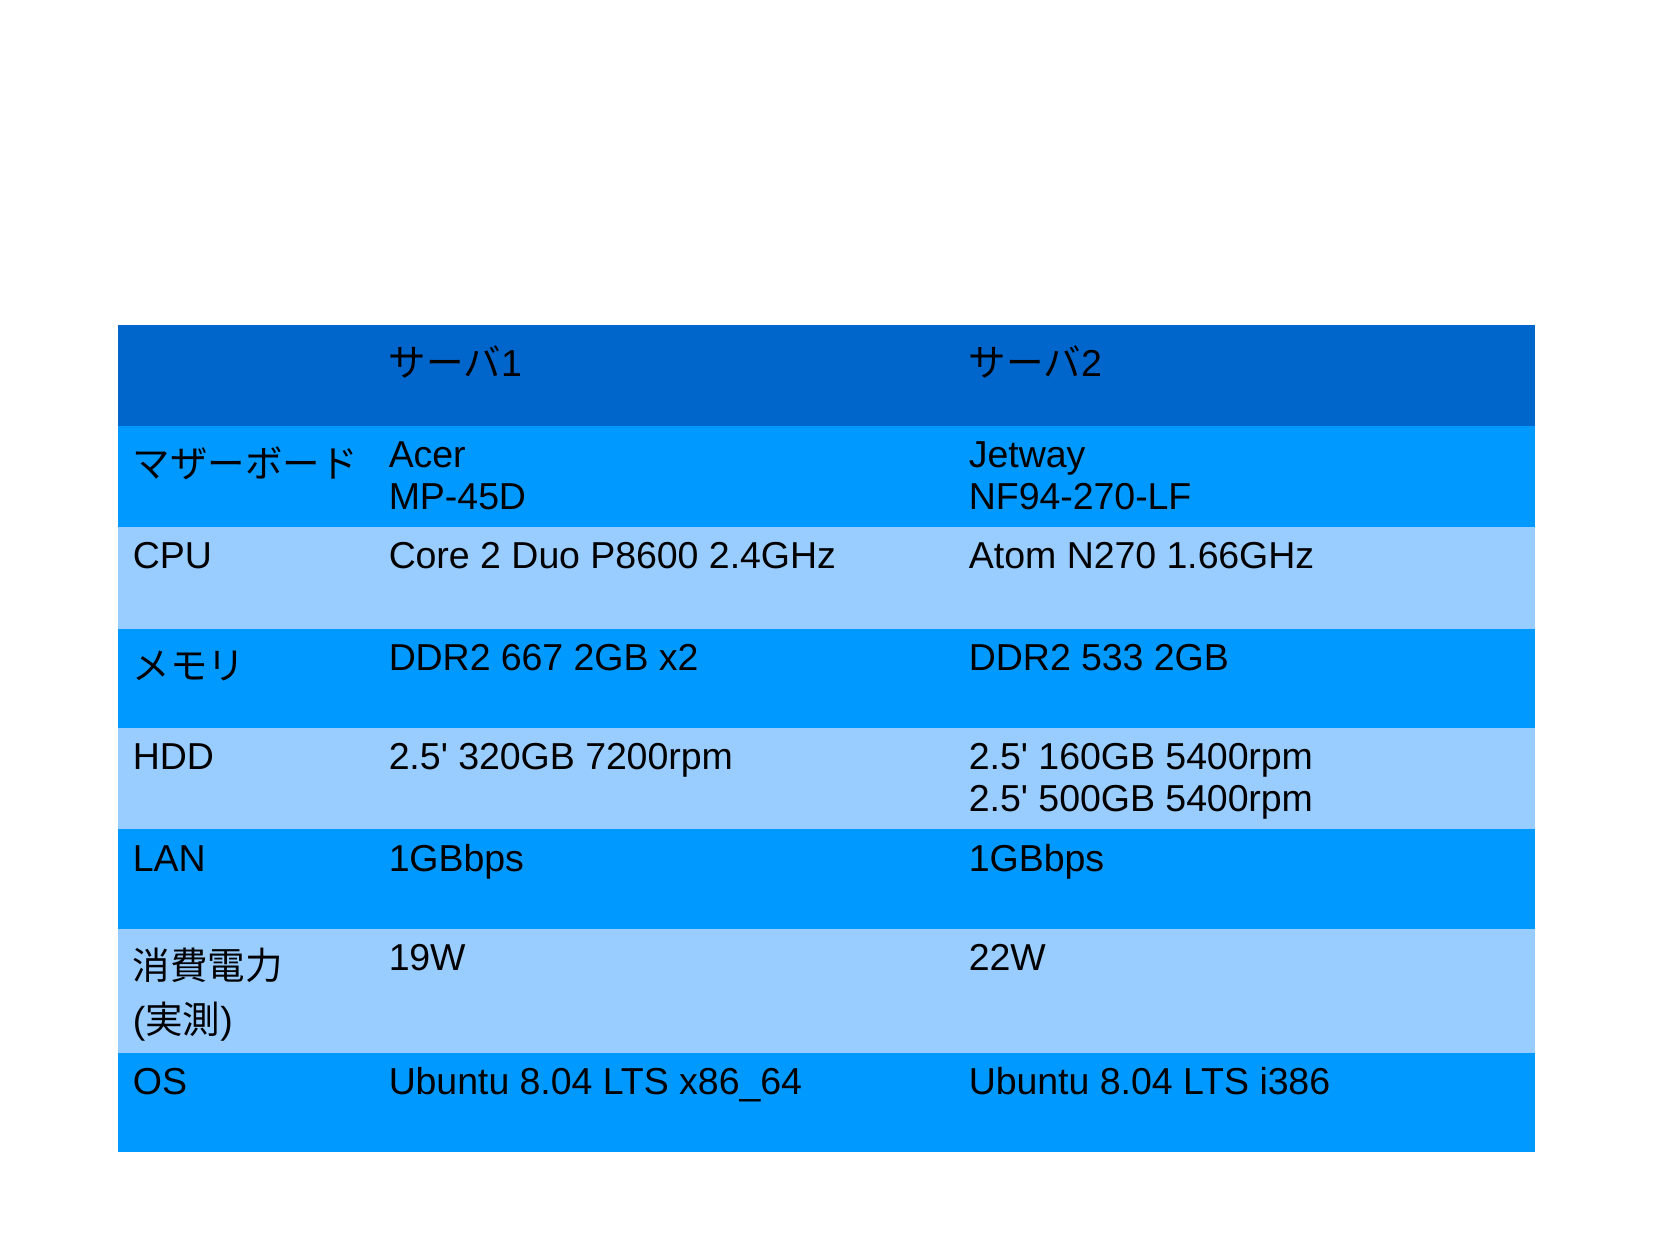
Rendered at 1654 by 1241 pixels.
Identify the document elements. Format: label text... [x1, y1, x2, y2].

table_cell DDR2 533 2GB [954, 629, 1535, 728]
table_cell OS [118, 1053, 374, 1152]
table_cell DDR2 667 2GB x2 [374, 629, 954, 728]
table_cell Ubuntu 8.04 LTS i386 [954, 1053, 1535, 1152]
table_cell 1GBbps [954, 829, 1535, 929]
table_cell メモリ [118, 629, 374, 728]
table_cell CPU [118, 527, 374, 629]
table_cell 消費電力 (実測) [118, 929, 374, 1053]
table_cell マザーボード [118, 426, 374, 527]
table_cell LAN [118, 829, 374, 929]
table_cell Acer MP-45D [374, 426, 954, 527]
table_cell 22W [954, 929, 1535, 1053]
table_cell Core 2 Duo P8600 2.4GHz [374, 527, 954, 629]
table_header [118, 325, 374, 426]
table_cell 1GBbps [374, 829, 954, 929]
table_cell 2.5' 160GB 5400rpm 2.5' 500GB 5400rpm [954, 728, 1535, 829]
table_cell 2.5' 320GB 7200rpm [374, 728, 954, 829]
table_header サーバ1 [374, 325, 954, 426]
table_cell Atom N270 1.66GHz [954, 527, 1535, 629]
table_cell HDD [118, 728, 374, 829]
table_header サーバ2 [954, 325, 1535, 426]
table_cell Jetway NF94-270-LF [954, 426, 1535, 527]
table_cell 19W [374, 929, 954, 1053]
table_cell Ubuntu 8.04 LTS x86_64 [374, 1053, 954, 1152]
